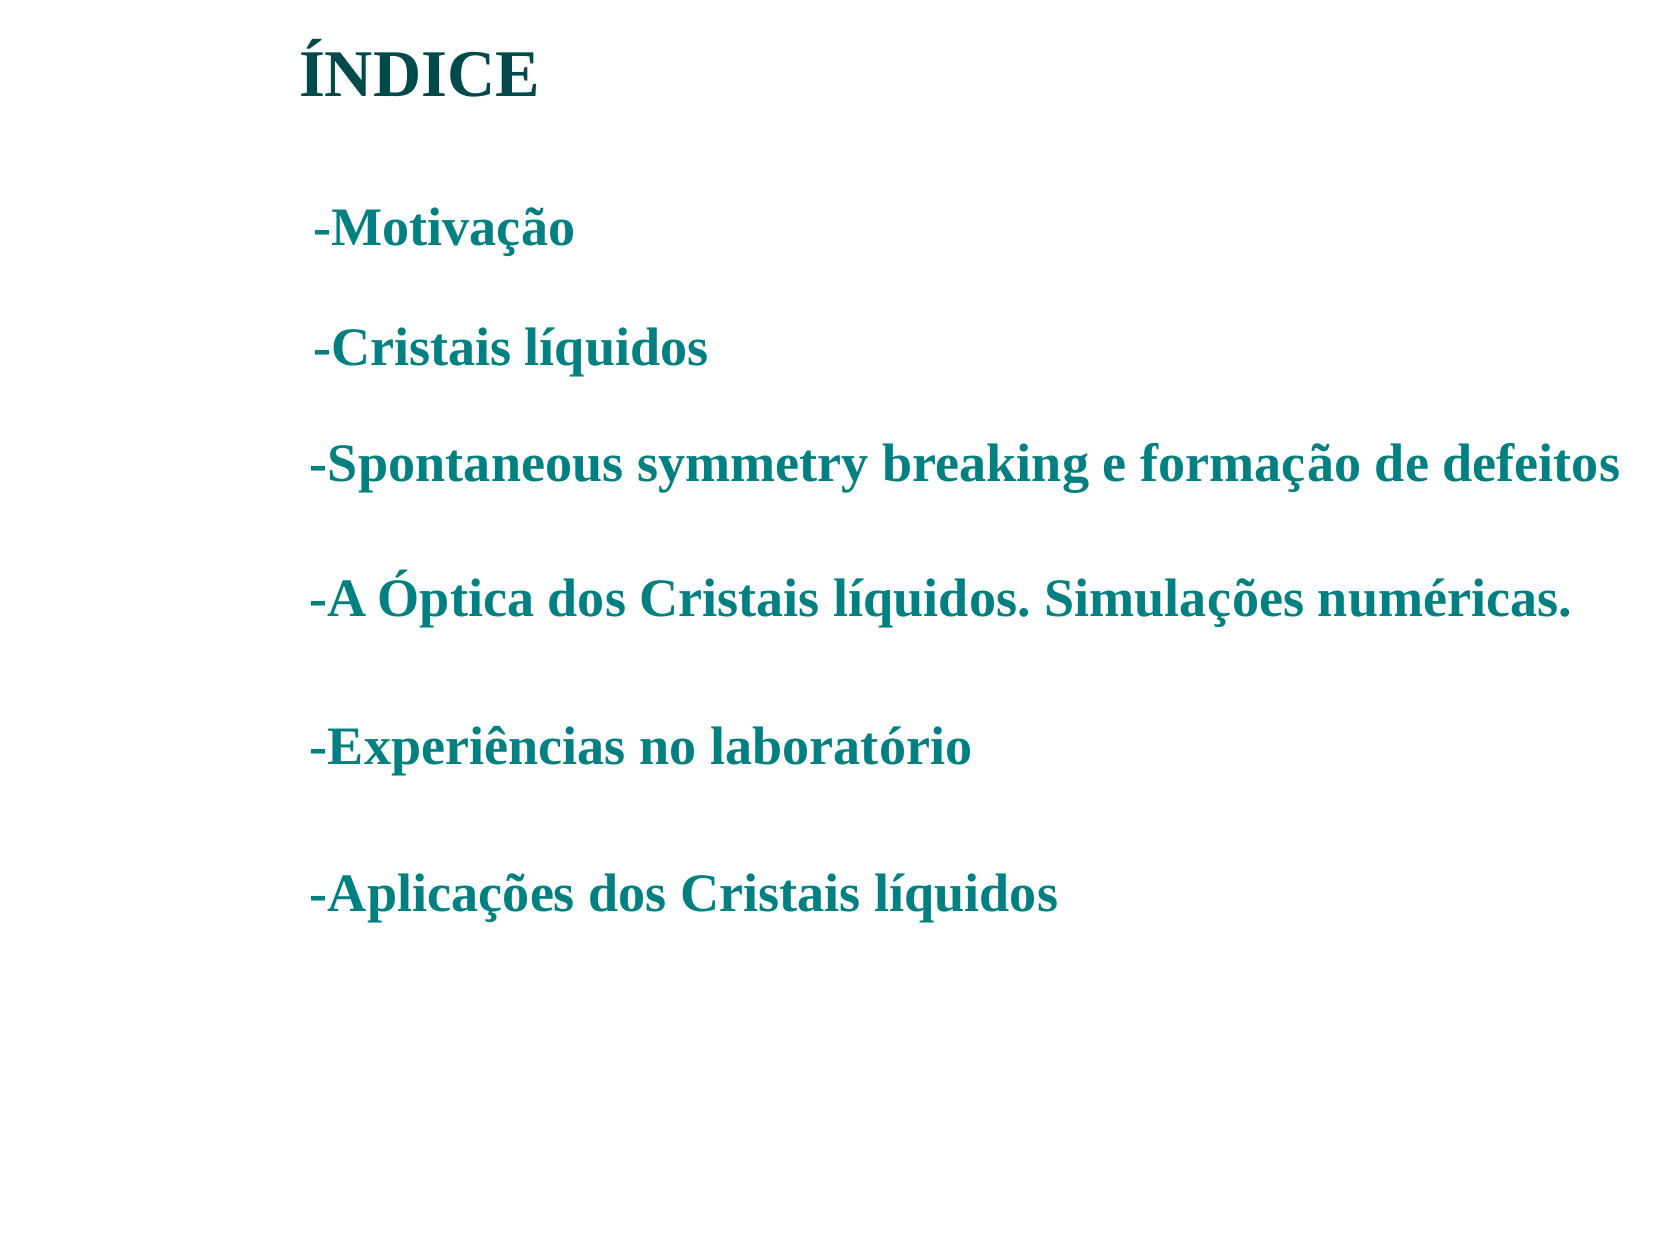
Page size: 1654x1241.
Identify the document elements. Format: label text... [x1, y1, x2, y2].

text_box -Aplicações dos Cristais líquidos [295, 856, 1074, 933]
text_box -A Óptica dos Cristais líquidos. Simulações numéricas. [295, 561, 1588, 638]
text_box -Motivação -Cristais líquidos [298, 189, 725, 389]
text_box ÍNDICE [284, 29, 556, 119]
text_box -Experiências no laboratório [295, 708, 989, 785]
text_box -Spontaneous symmetry breaking e formação de defeitos [295, 425, 1635, 502]
